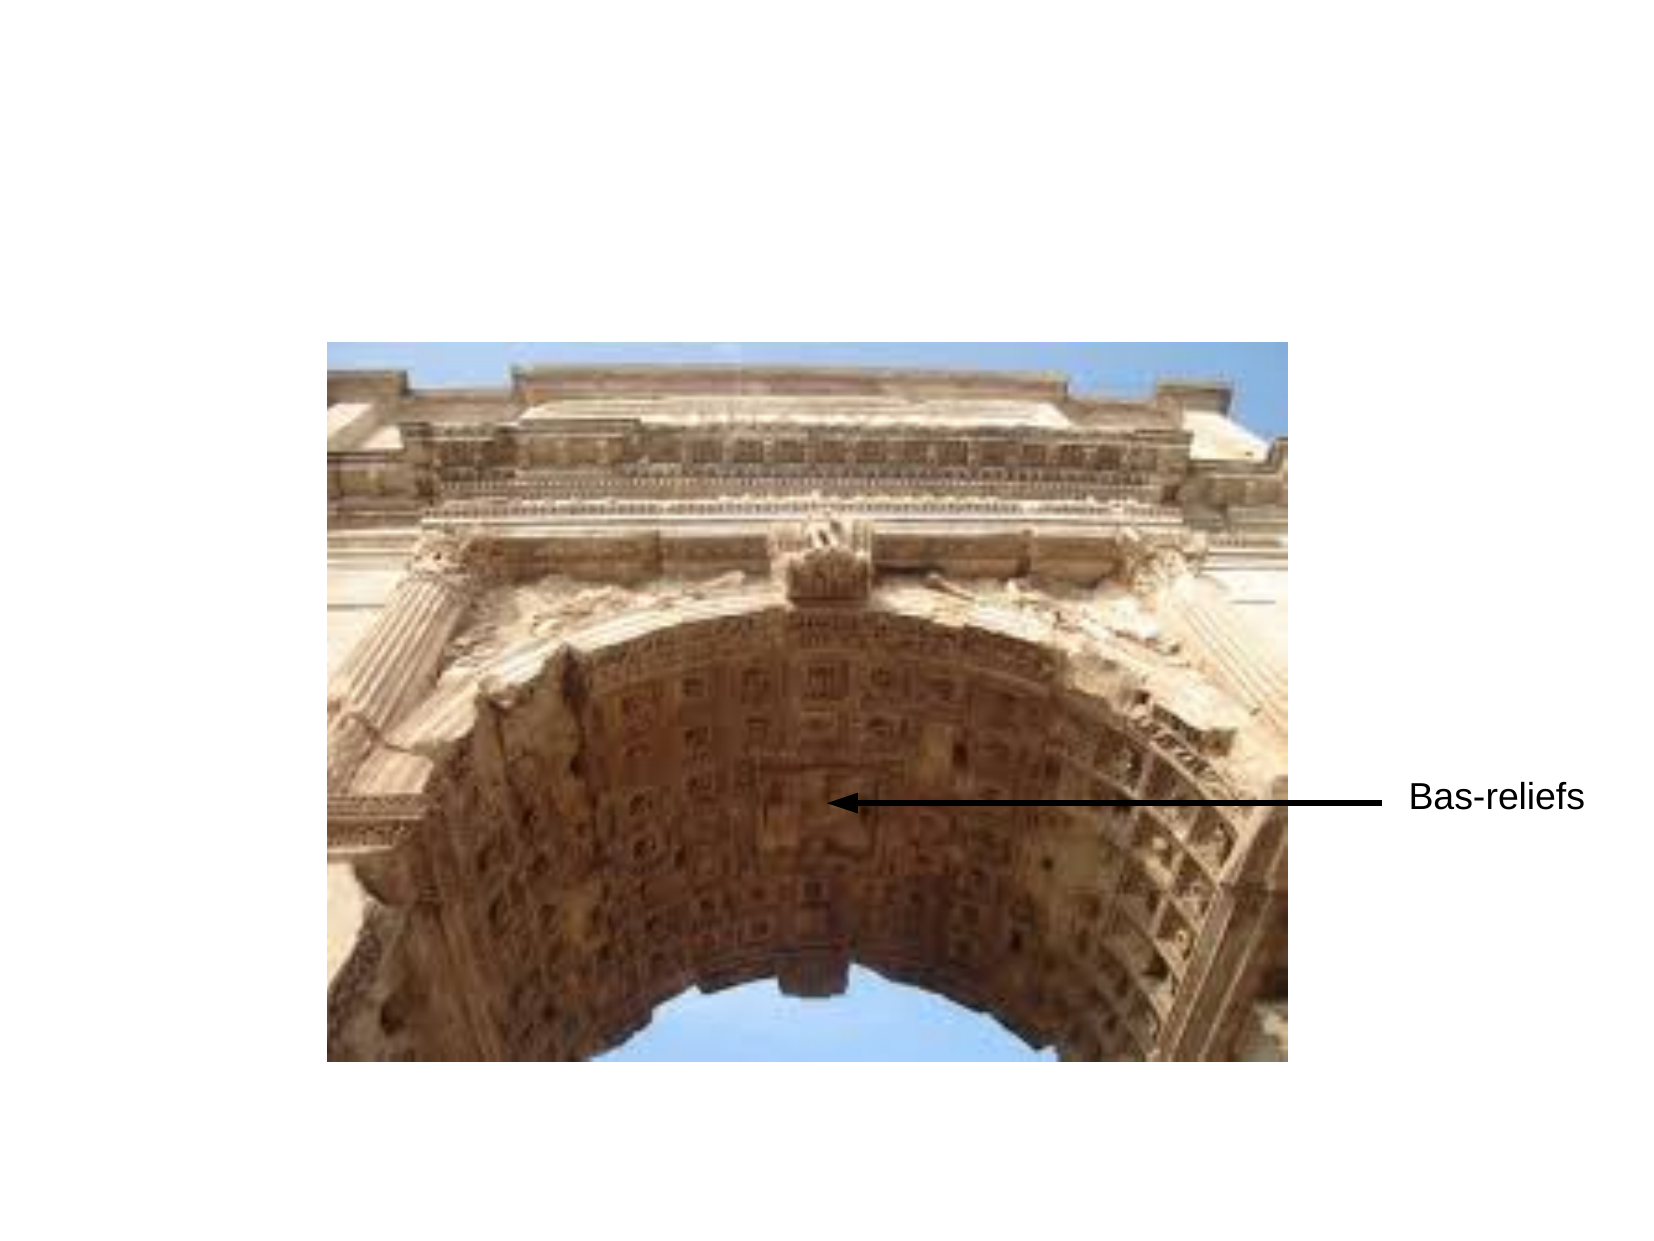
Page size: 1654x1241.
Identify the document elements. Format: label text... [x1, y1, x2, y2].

text_box Bas-reliefs [1393, 767, 1642, 867]
picture [327, 342, 1288, 1062]
